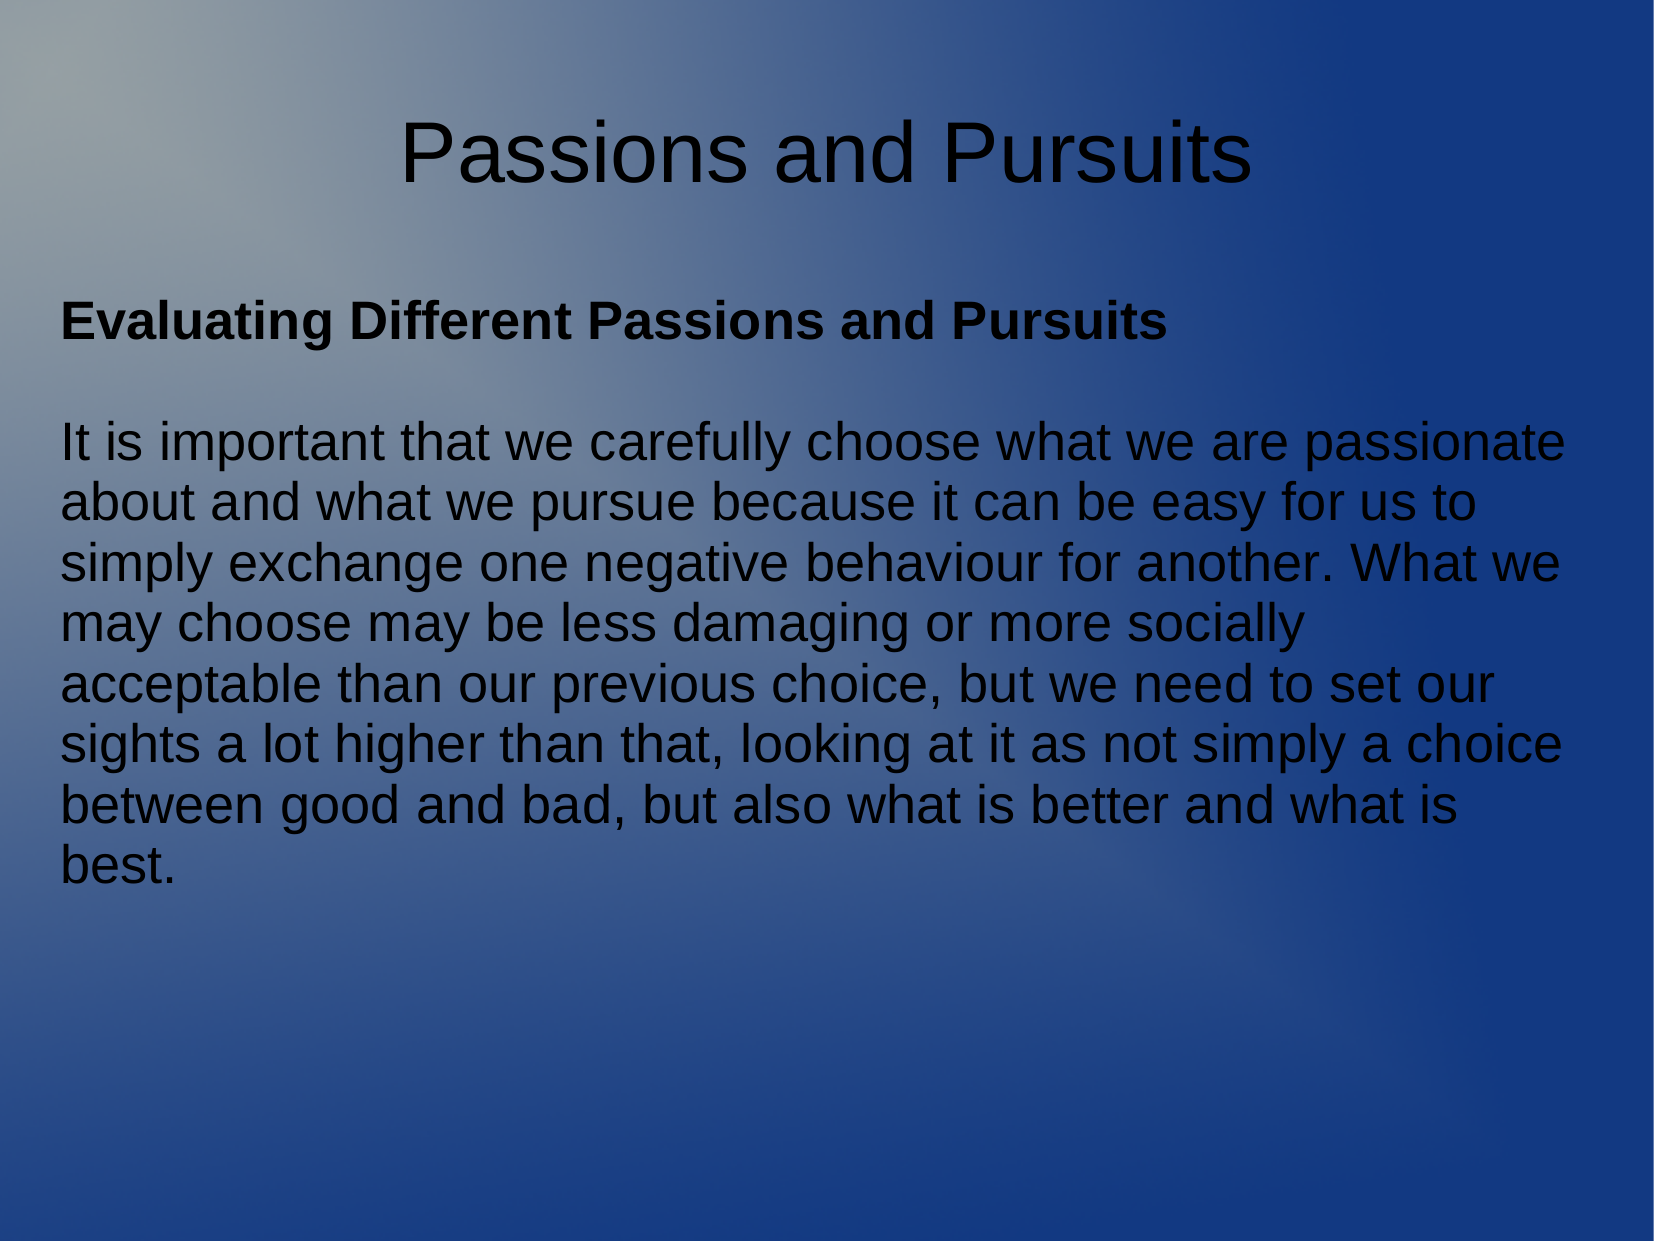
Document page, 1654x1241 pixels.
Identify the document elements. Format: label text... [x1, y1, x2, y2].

title Passions and Pursuits [82, 49, 1571, 257]
picture [0, 0, 1654, 1241]
subtitle Evaluating Different Passions and Pursuits It is important that we carefully choose what we are passionate about and what we pursue because it can be easy for us to simply exchange one negative behaviour for another. What we may choose may be less damaging or more socially acceptable than our previous choice, but we need to set our sights a lot higher than that, looking at it as not simply a choice between good and bad, but also what is better and what is best. [60, 290, 1571, 1141]
